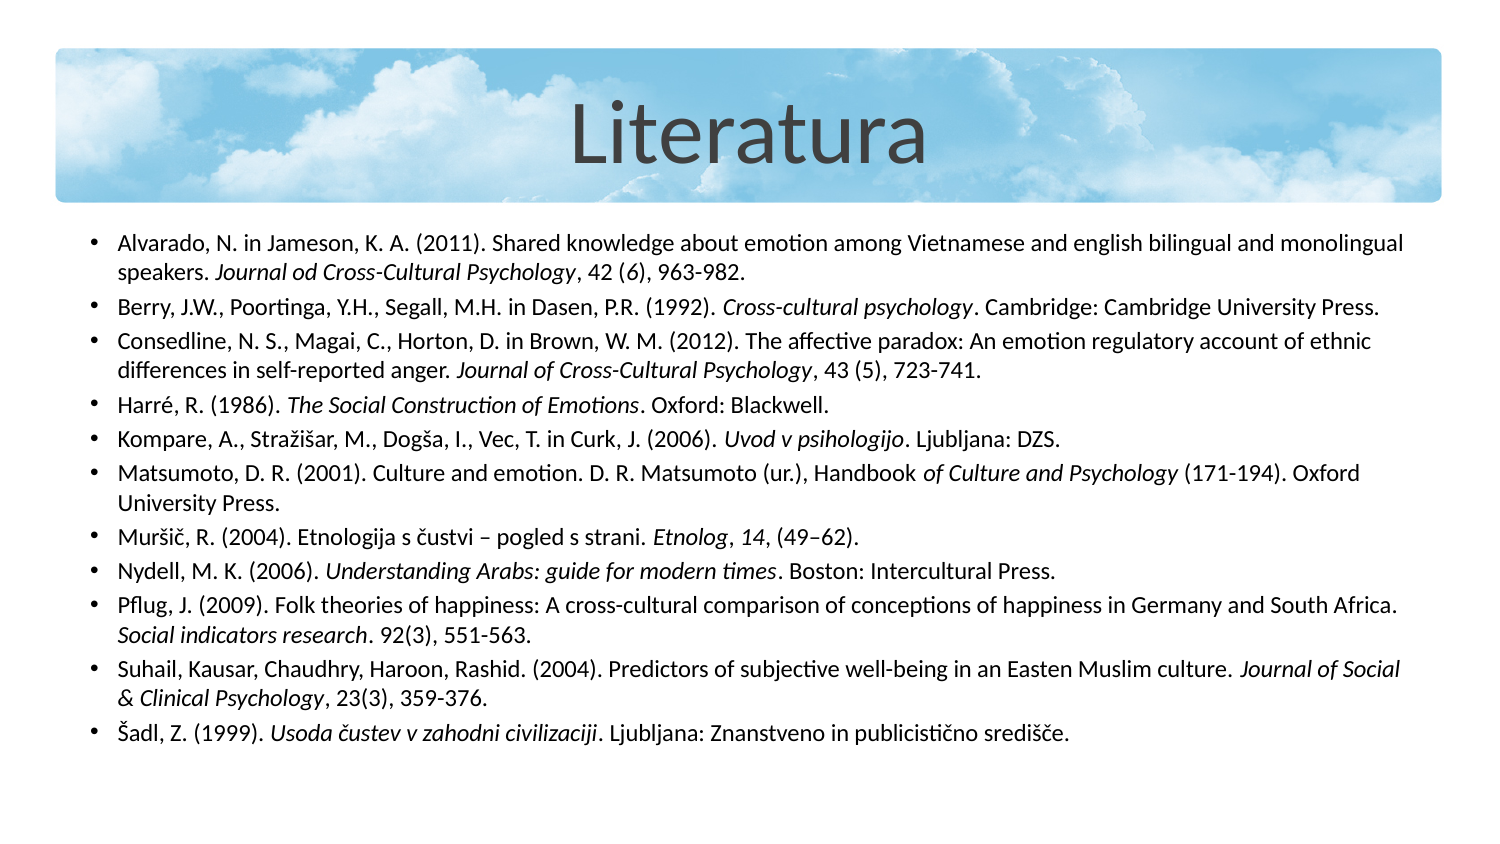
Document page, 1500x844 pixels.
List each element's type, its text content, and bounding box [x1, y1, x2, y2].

picture [0, 0, 1500, 844]
title Literatura [75, 56, 1425, 197]
list Alvarado, N. in Jameson, K. A. (2011). Shared knowledge about emotion among Vietnamese and english bilingual and monolingual speakers. Journal od Cross-Cultural Psychology, 42 (6), 963-982. Berry, J.W., Poortinga, Y.H., Segall, M.H. in Dasen, P.R. (1992). Cross-cultural psychology. Cambridge: Cambridge University Press. Consedline, N. S., Magai, C., Horton, D. in Brown, W. M. (2012). The affective paradox: An emotion regulatory account of ethnic differences in self-reported anger. Journal of Cross-Cultural Psychology, 43 (5), 723-741. Harré, R. (1986). The Social Construction of Emotions. Oxford: Blackwell. Kompare, A., Stražišar, M., Dogša, I., Vec, T. in Curk, J. (2006). Uvod v psihologijo. Ljubljana: DZS. Matsumoto, D. R. (2001). Culture and emotion. D. R. Matsumoto (ur.), Handbook of Culture and Psychology (171-194). Oxford University Press. Muršič, R. (2004). Etnologija s čustvi – pogled s strani. Etnolog, 14, (49–62). Nydell, M. K. (2006). Understanding Arabs: guide for modern times. Boston: Intercultural Press. Pflug, J. (2009). Folk theories of happiness: A cross-cultural comparison of conceptions of happiness in Germany and South Africa. Social indicators research. 92(3), 551-563. Suhail, Kausar, Chaudhry, Haroon, Rashid. (2004). Predictors of subjective well-being in an Easten Muslim culture. Journal of Social & Clinical Psychology, 23(3), 359-376. Šadl, Z. (1999). Usoda čustev v zahodni civilizaciji. Ljubljana: Znanstveno in publicistično središče. [75, 219, 1425, 777]
